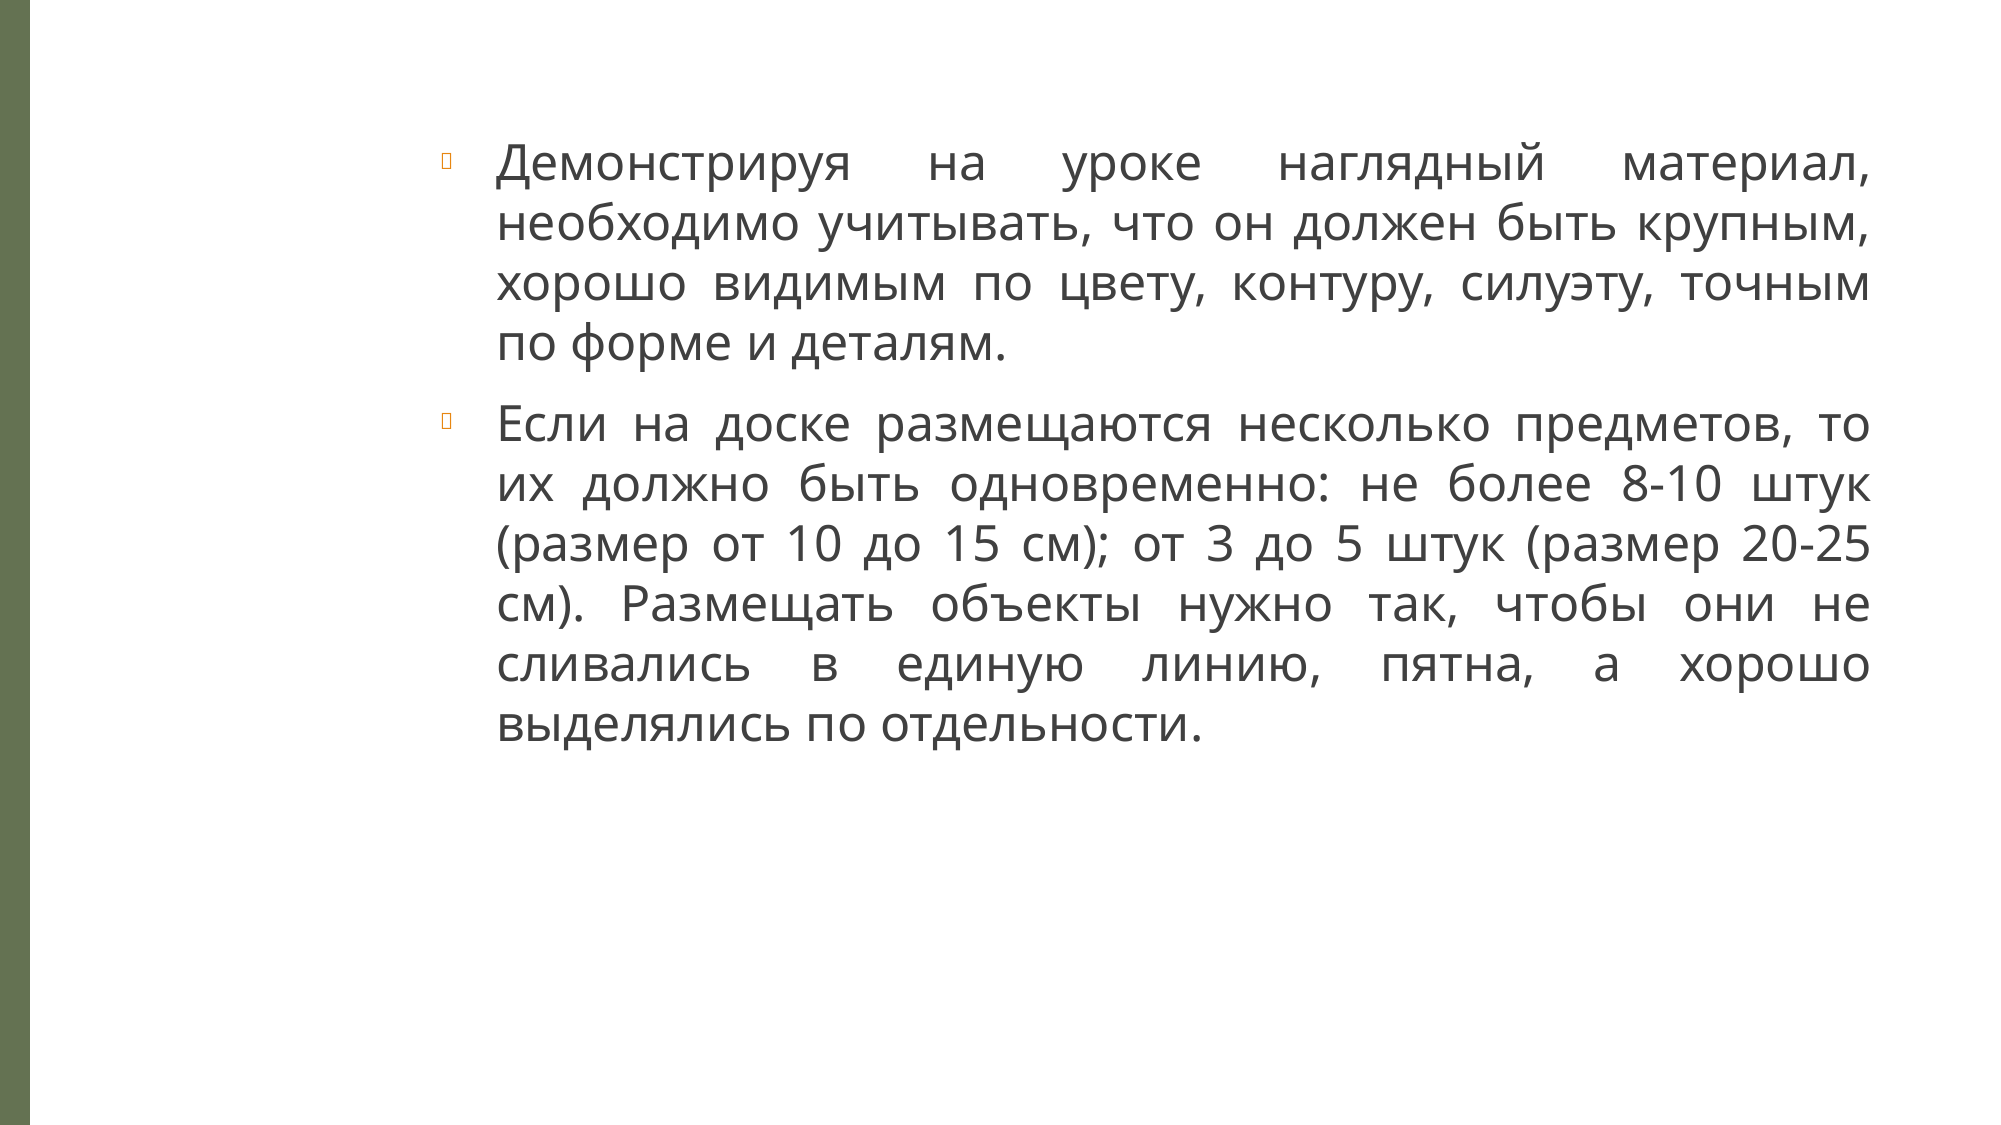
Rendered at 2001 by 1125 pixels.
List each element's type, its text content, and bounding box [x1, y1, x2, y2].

list Демонстрируя на уроке наглядный материал, необходимо учитывать, что он должен быть крупным, хорошо видимым по цвету, контуру, силуэту, точным по форме и деталям. Если на доске размещаются несколько предметов, то их должно быть одновременно: не более 8-10 штук (размер от 10 до 15 см); от 3 до 5 штук (размер 20-25 см). Размещать объекты нужно так, чтобы они не сливались в единую линию, пятна, а хорошо выделялись по отдельности. [424, 115, 1888, 970]
